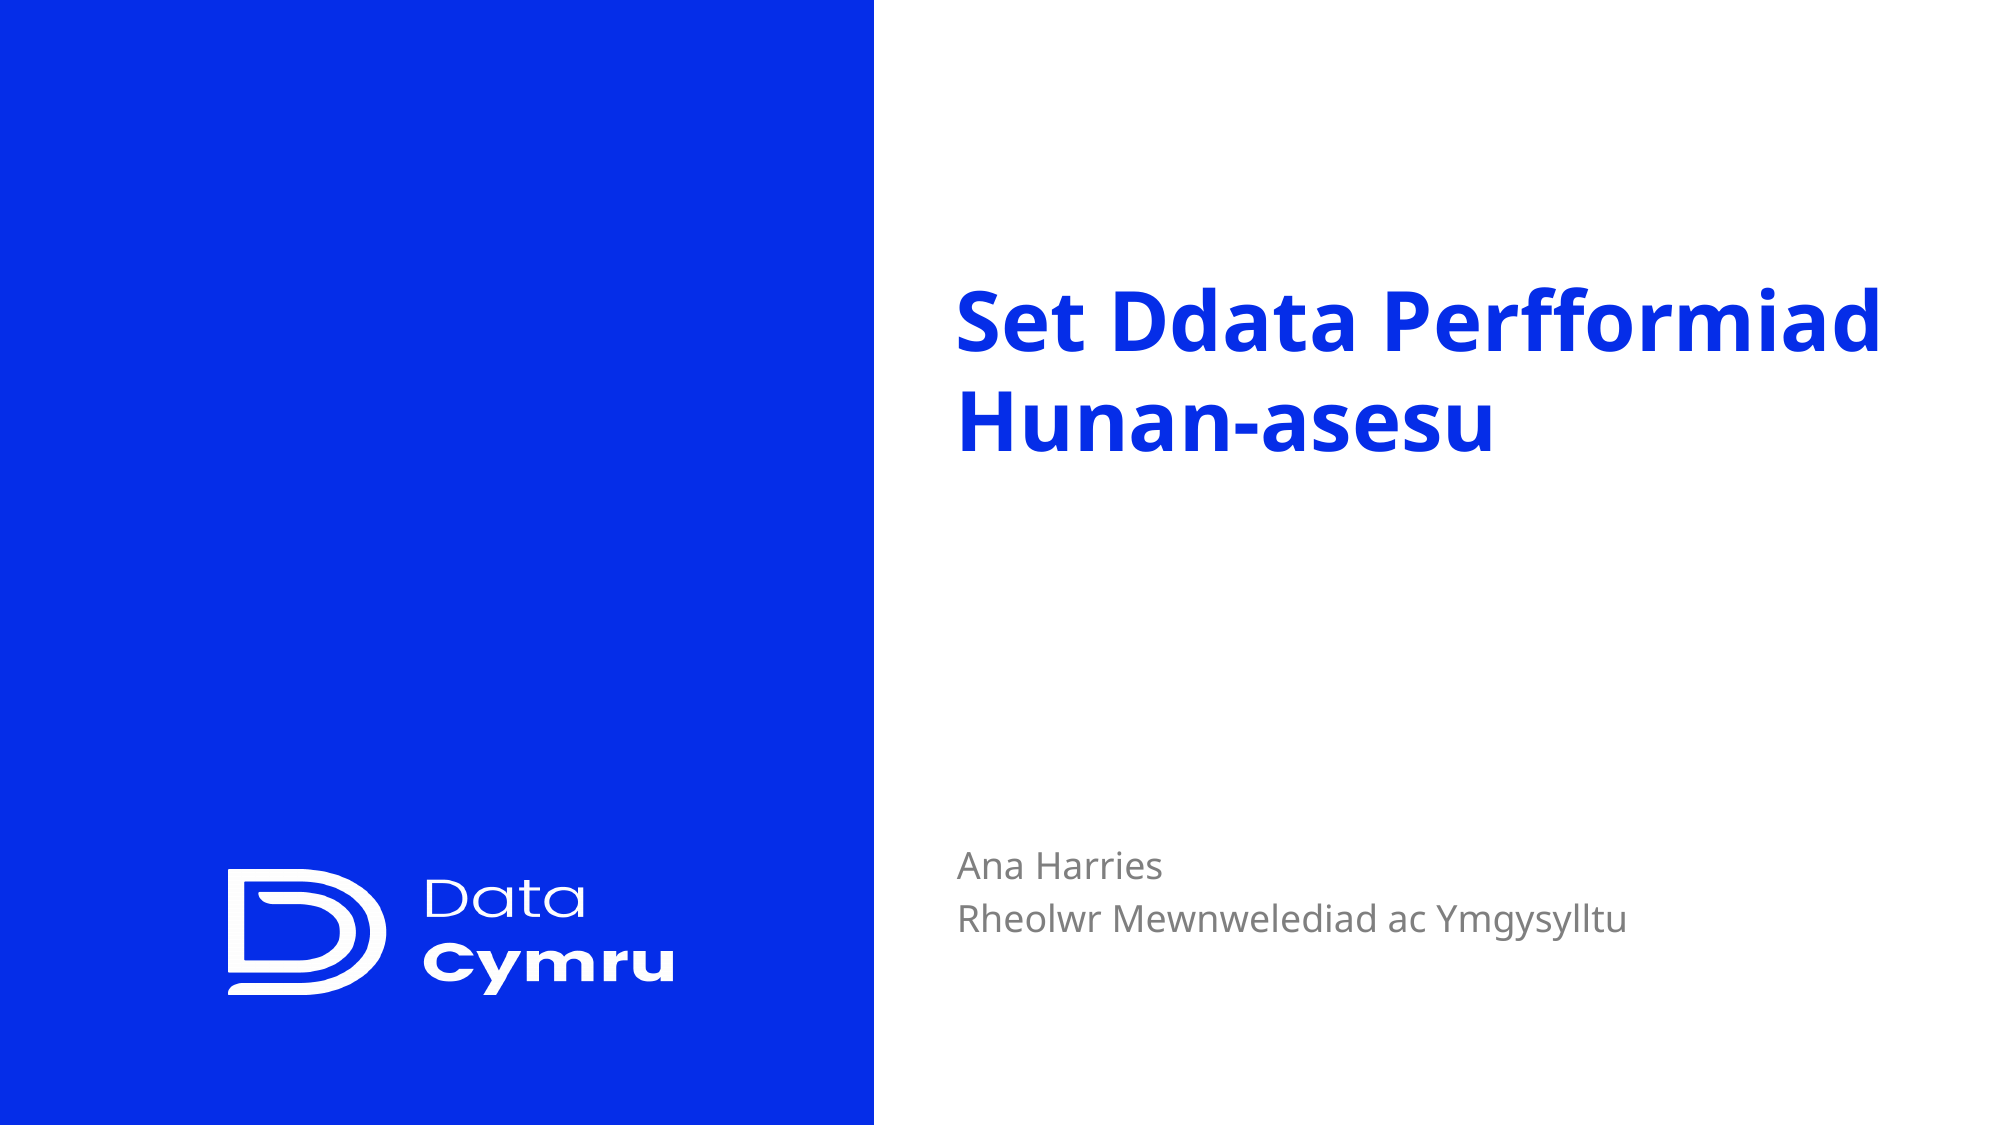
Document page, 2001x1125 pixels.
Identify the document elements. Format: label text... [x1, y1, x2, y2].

subtitle Ana Harries Rheolwr Mewnwelediad ac Ymgysylltu [941, 834, 1946, 930]
title Set Ddata Perfformiad Hunan-asesu [940, 137, 1922, 598]
